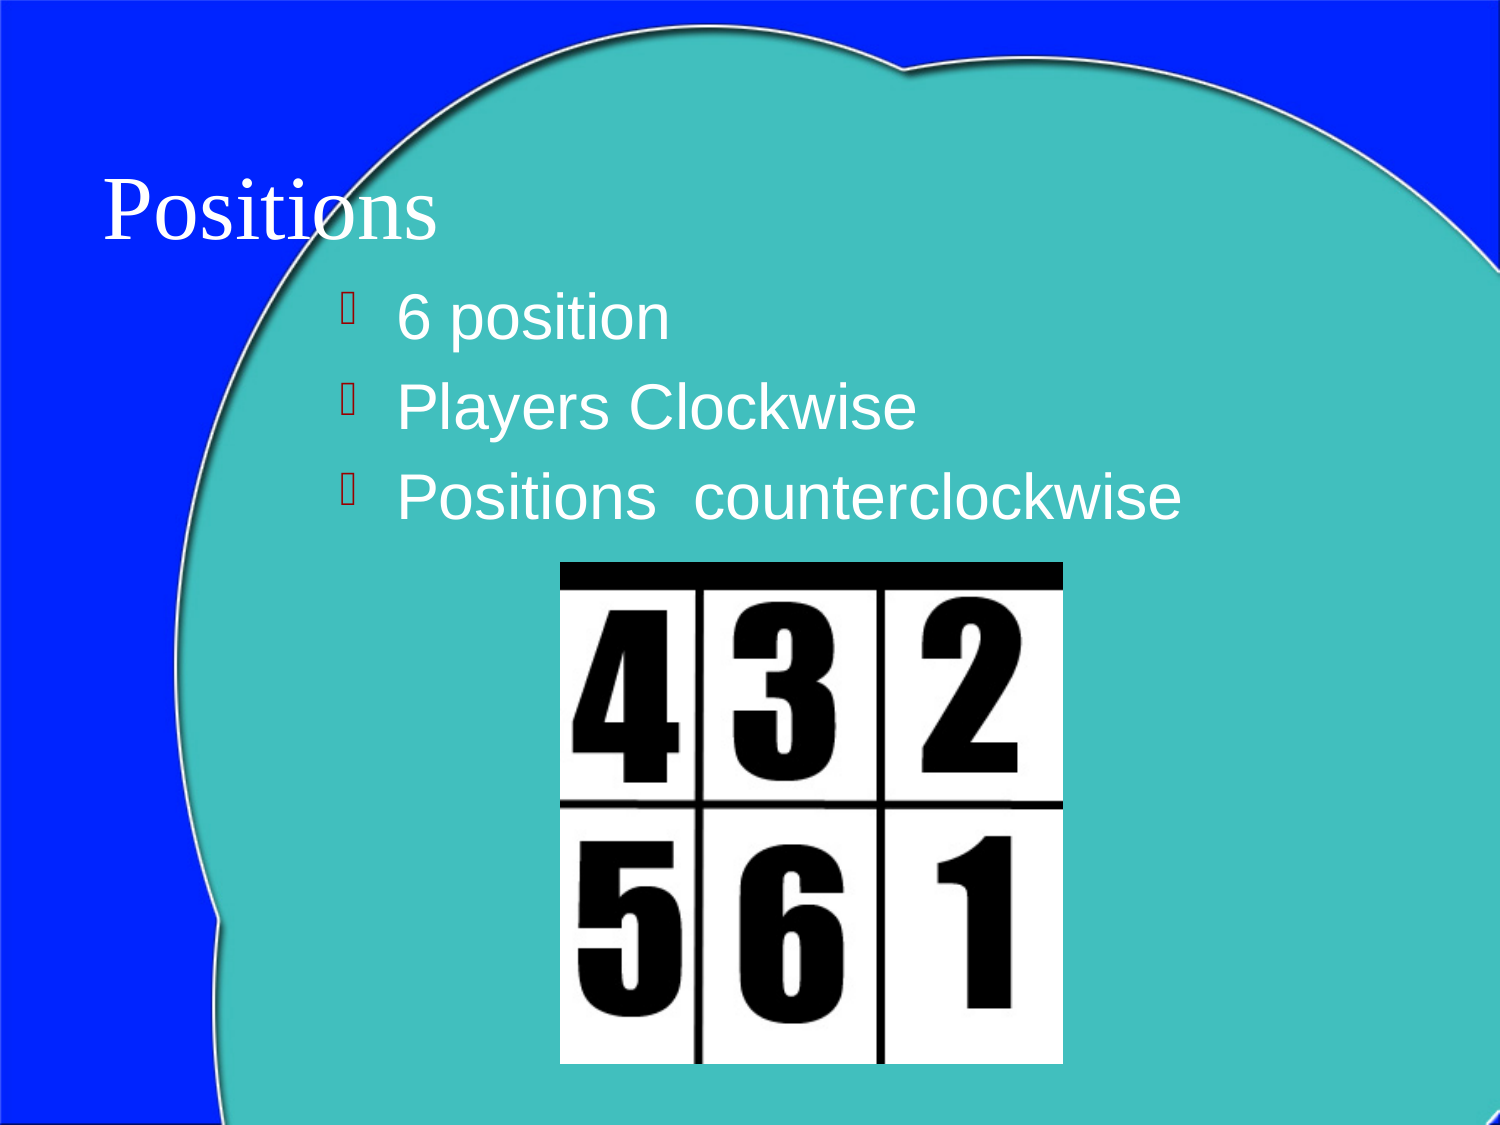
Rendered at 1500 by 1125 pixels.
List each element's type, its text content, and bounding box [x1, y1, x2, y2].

list 6 position Players Clockwise Positions counterclockwise [324, 267, 1425, 1035]
title Positions [87, 77, 1425, 266]
picture [0, 0, 1500, 1125]
